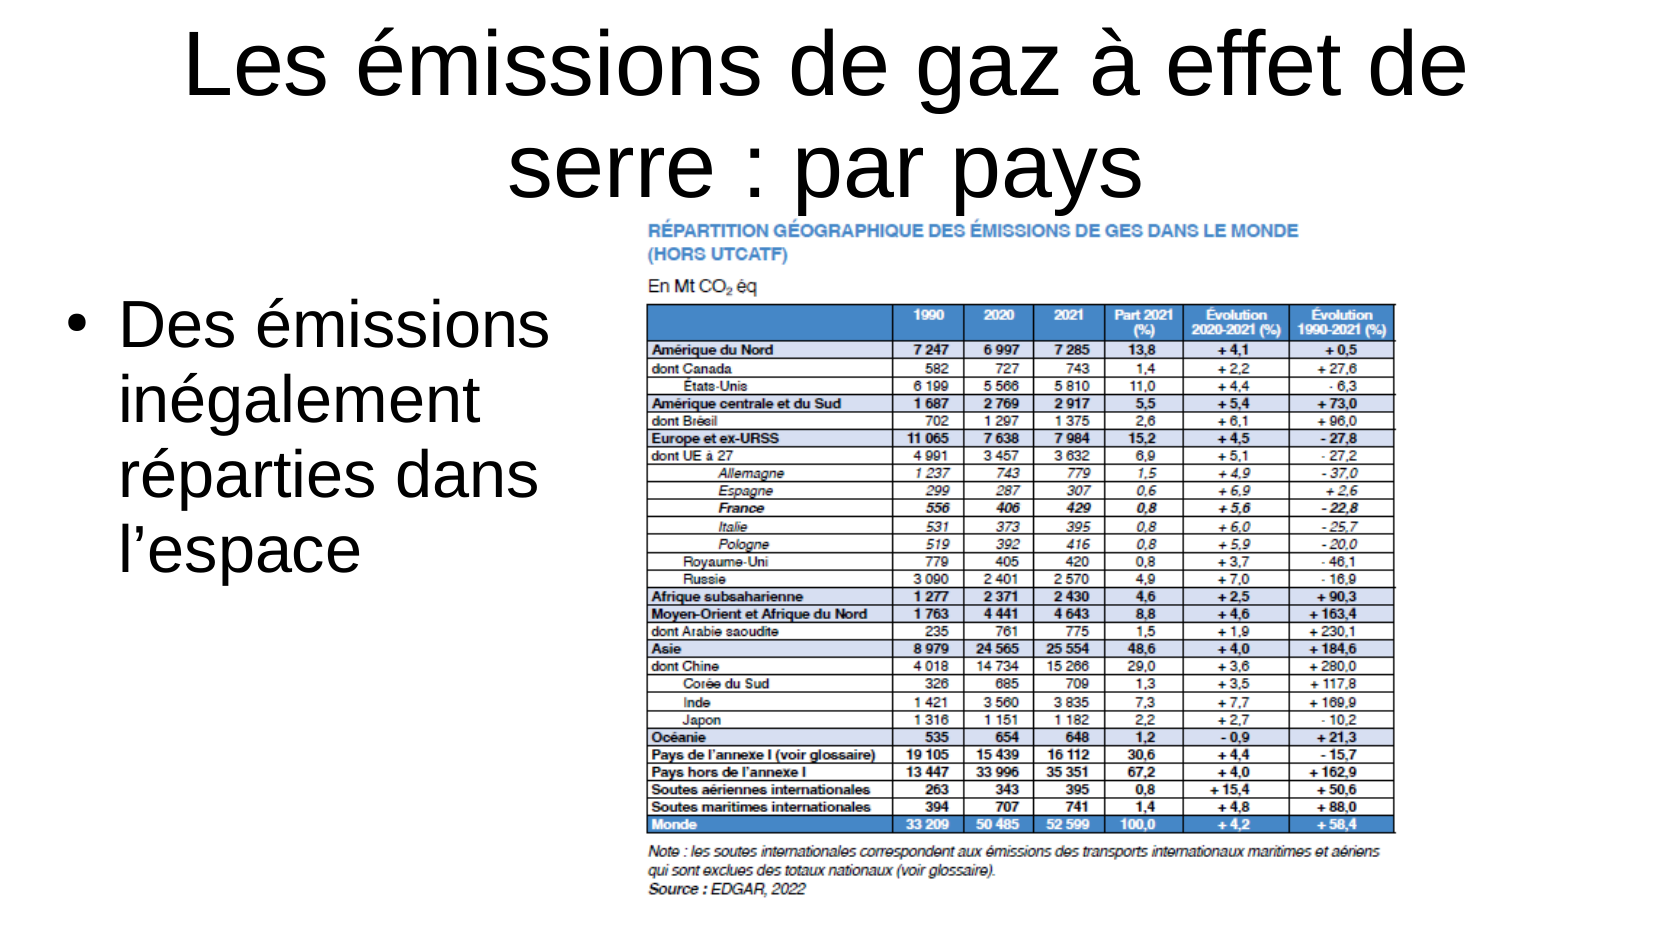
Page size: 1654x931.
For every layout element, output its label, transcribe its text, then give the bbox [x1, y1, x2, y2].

picture [606, 217, 1418, 916]
title Les émissions de gaz à effet de serre : par pays [82, 12, 1571, 218]
list Des émissions inégalement réparties dans l’espace [47, 287, 606, 827]
